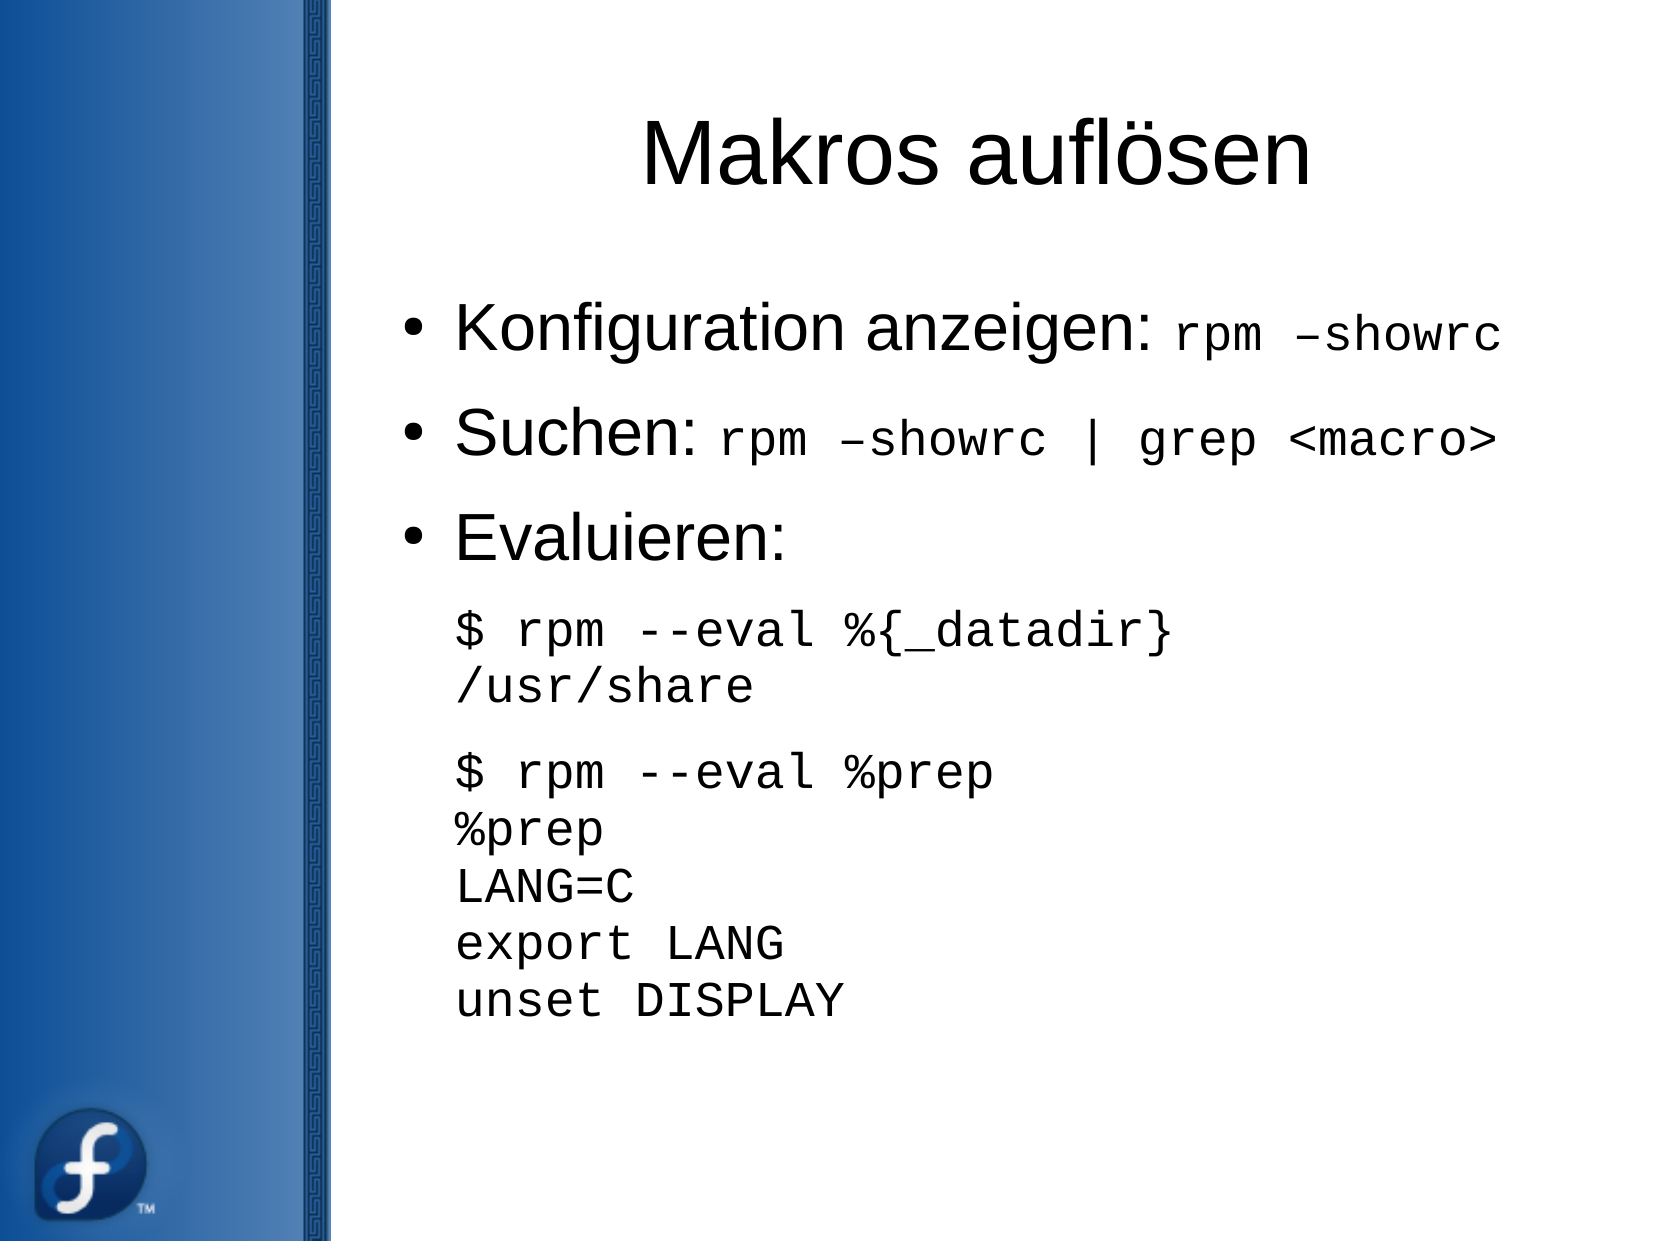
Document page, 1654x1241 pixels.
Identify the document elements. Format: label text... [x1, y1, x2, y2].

picture [0, 0, 331, 1241]
list Konfiguration anzeigen: rpm –showrc Suchen: rpm –showrc | grep <macro> Evaluieren: $ rpm --eval %{_datadir} /usr/share $ rpm --eval %prep %prep LANG=C export LANG unset DISPLAY [383, 290, 1571, 1094]
title Makros auflösen [383, 56, 1571, 250]
